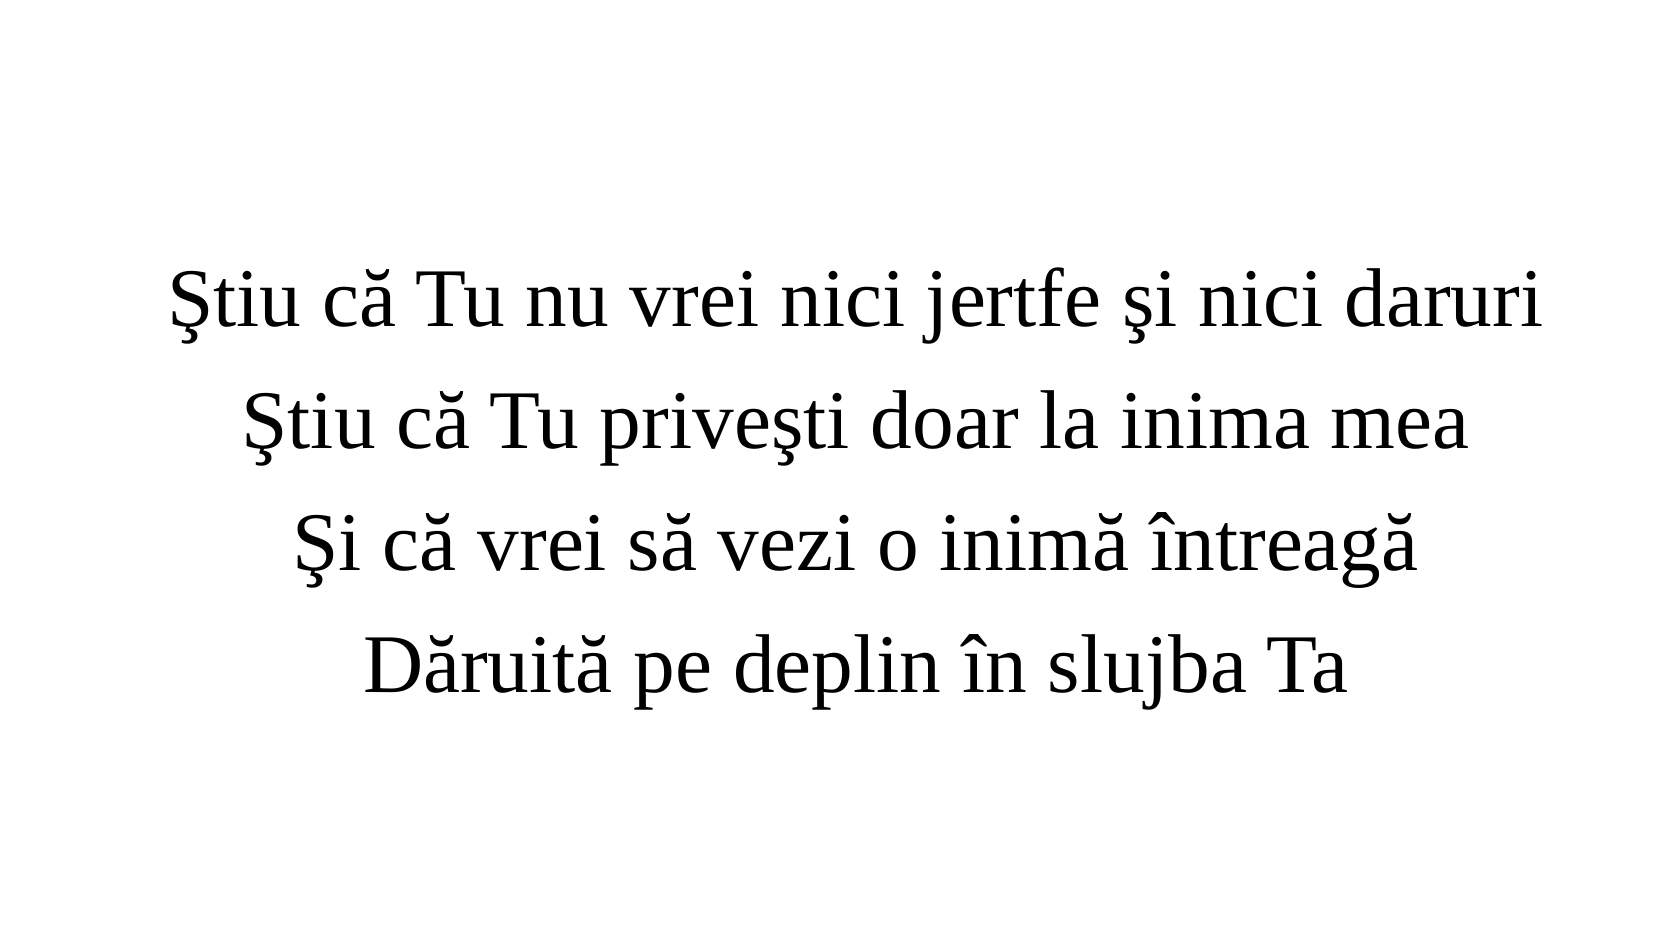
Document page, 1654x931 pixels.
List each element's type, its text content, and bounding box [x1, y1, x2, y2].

subtitle Ştiu că Tu nu vrei nici jertfe şi nici daruri Ştiu că Tu priveşti doar la inima mea Şi că vrei să vezi o inimă întreagă Dăruită pe deplin în slujba Ta [153, 239, 1560, 713]
